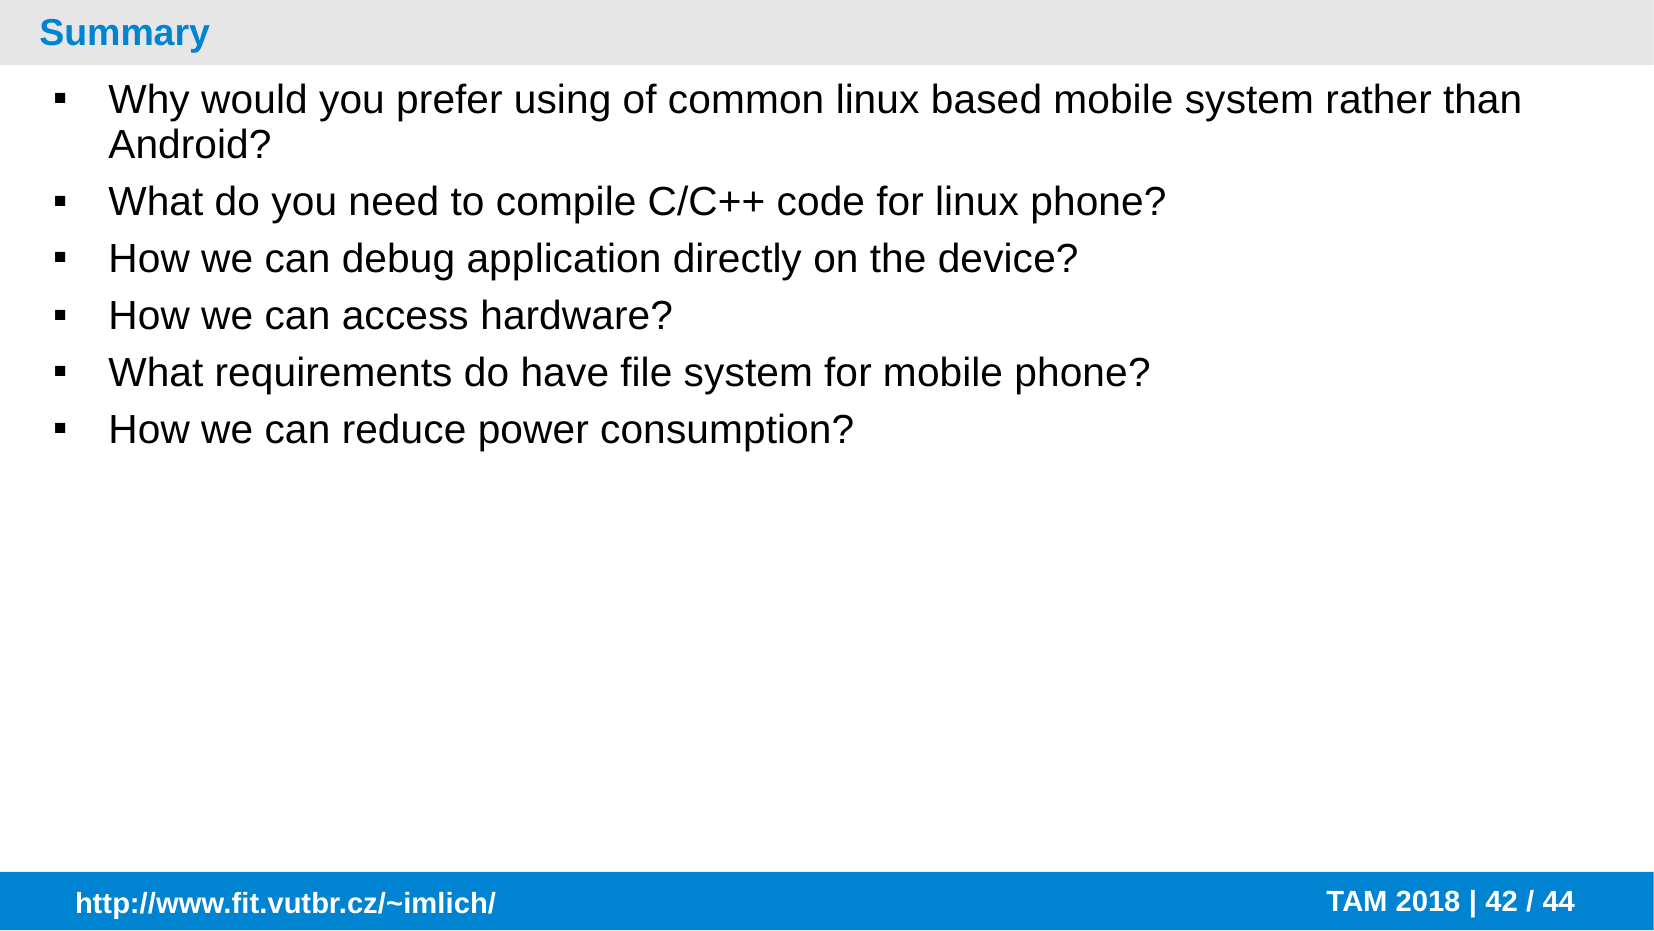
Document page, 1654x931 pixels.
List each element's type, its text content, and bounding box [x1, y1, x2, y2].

list Why would you prefer using of common linux based mobile system rather than Android? What do you need to compile C/C++ code for linux phone? How we can debug application directly on the device? How we can access hardware? What requirements do have file system for mobile phone? How we can reduce power consumption? [37, 76, 1613, 844]
title Summary [39, 4, 1615, 61]
